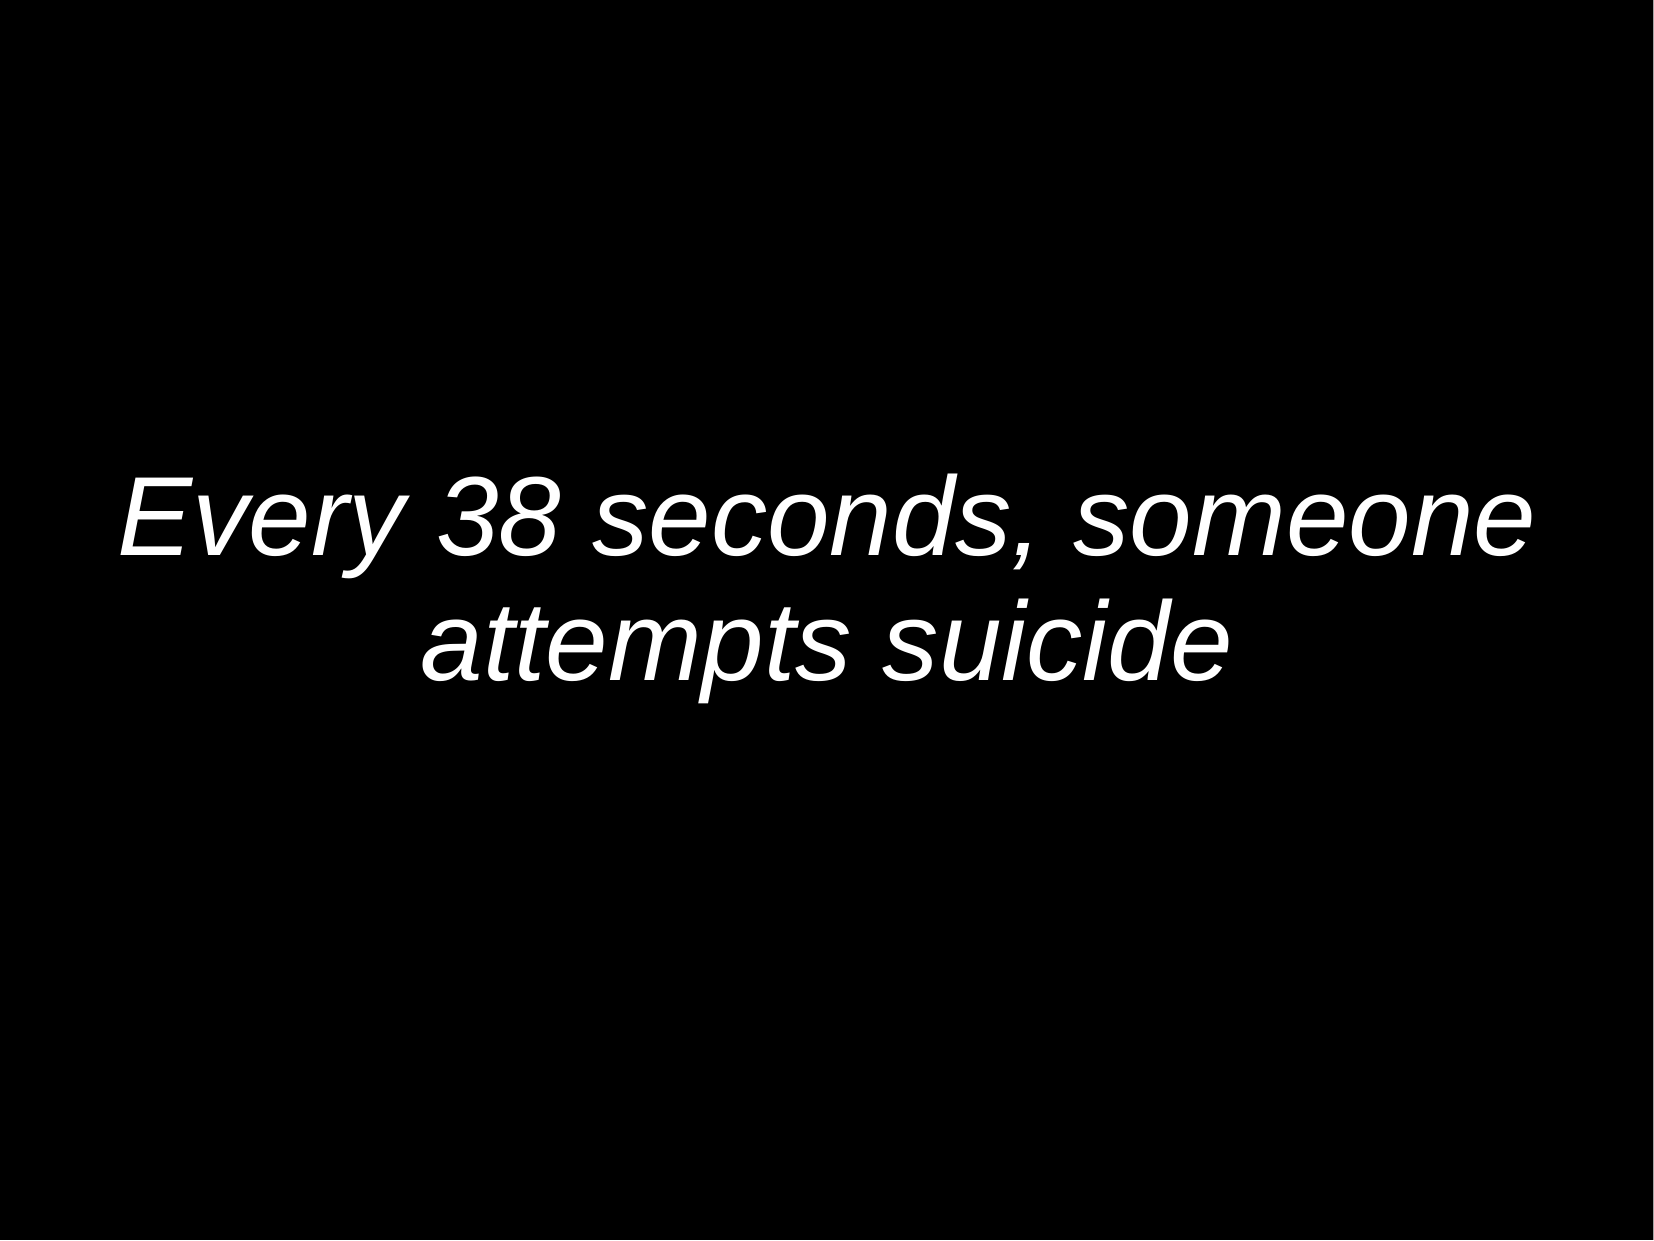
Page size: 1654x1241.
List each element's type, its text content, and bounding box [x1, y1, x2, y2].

subtitle Every 38 seconds, someone attempts suicide [82, 56, 1571, 1102]
